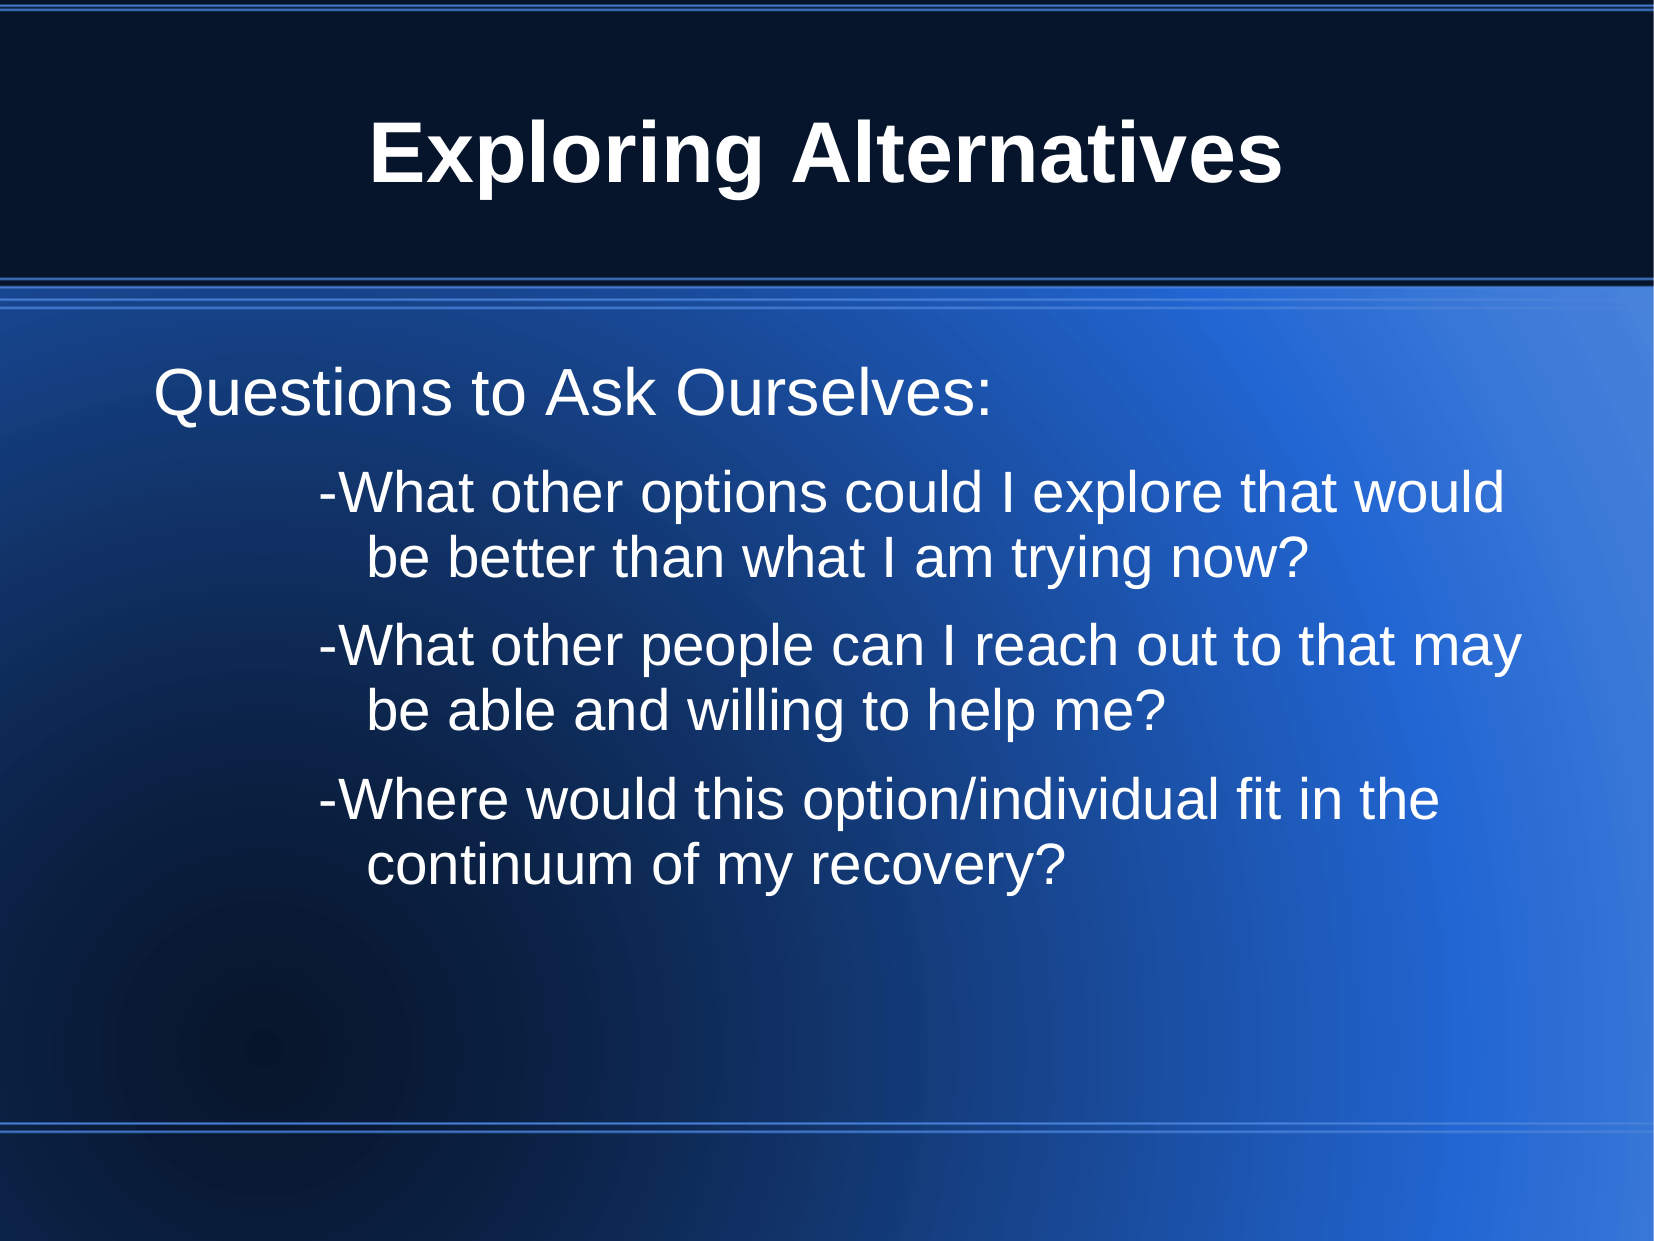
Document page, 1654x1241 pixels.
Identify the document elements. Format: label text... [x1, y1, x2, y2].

picture [0, 0, 1654, 1241]
list Questions to Ask Ourselves: -What other options could I explore that would be better than what I am trying now? -What other people can I reach out to that may be able and willing to help me? -Where would this option/individual fit in the continuum of my recovery? [82, 355, 1571, 1083]
title Exploring Alternatives [82, 49, 1571, 257]
